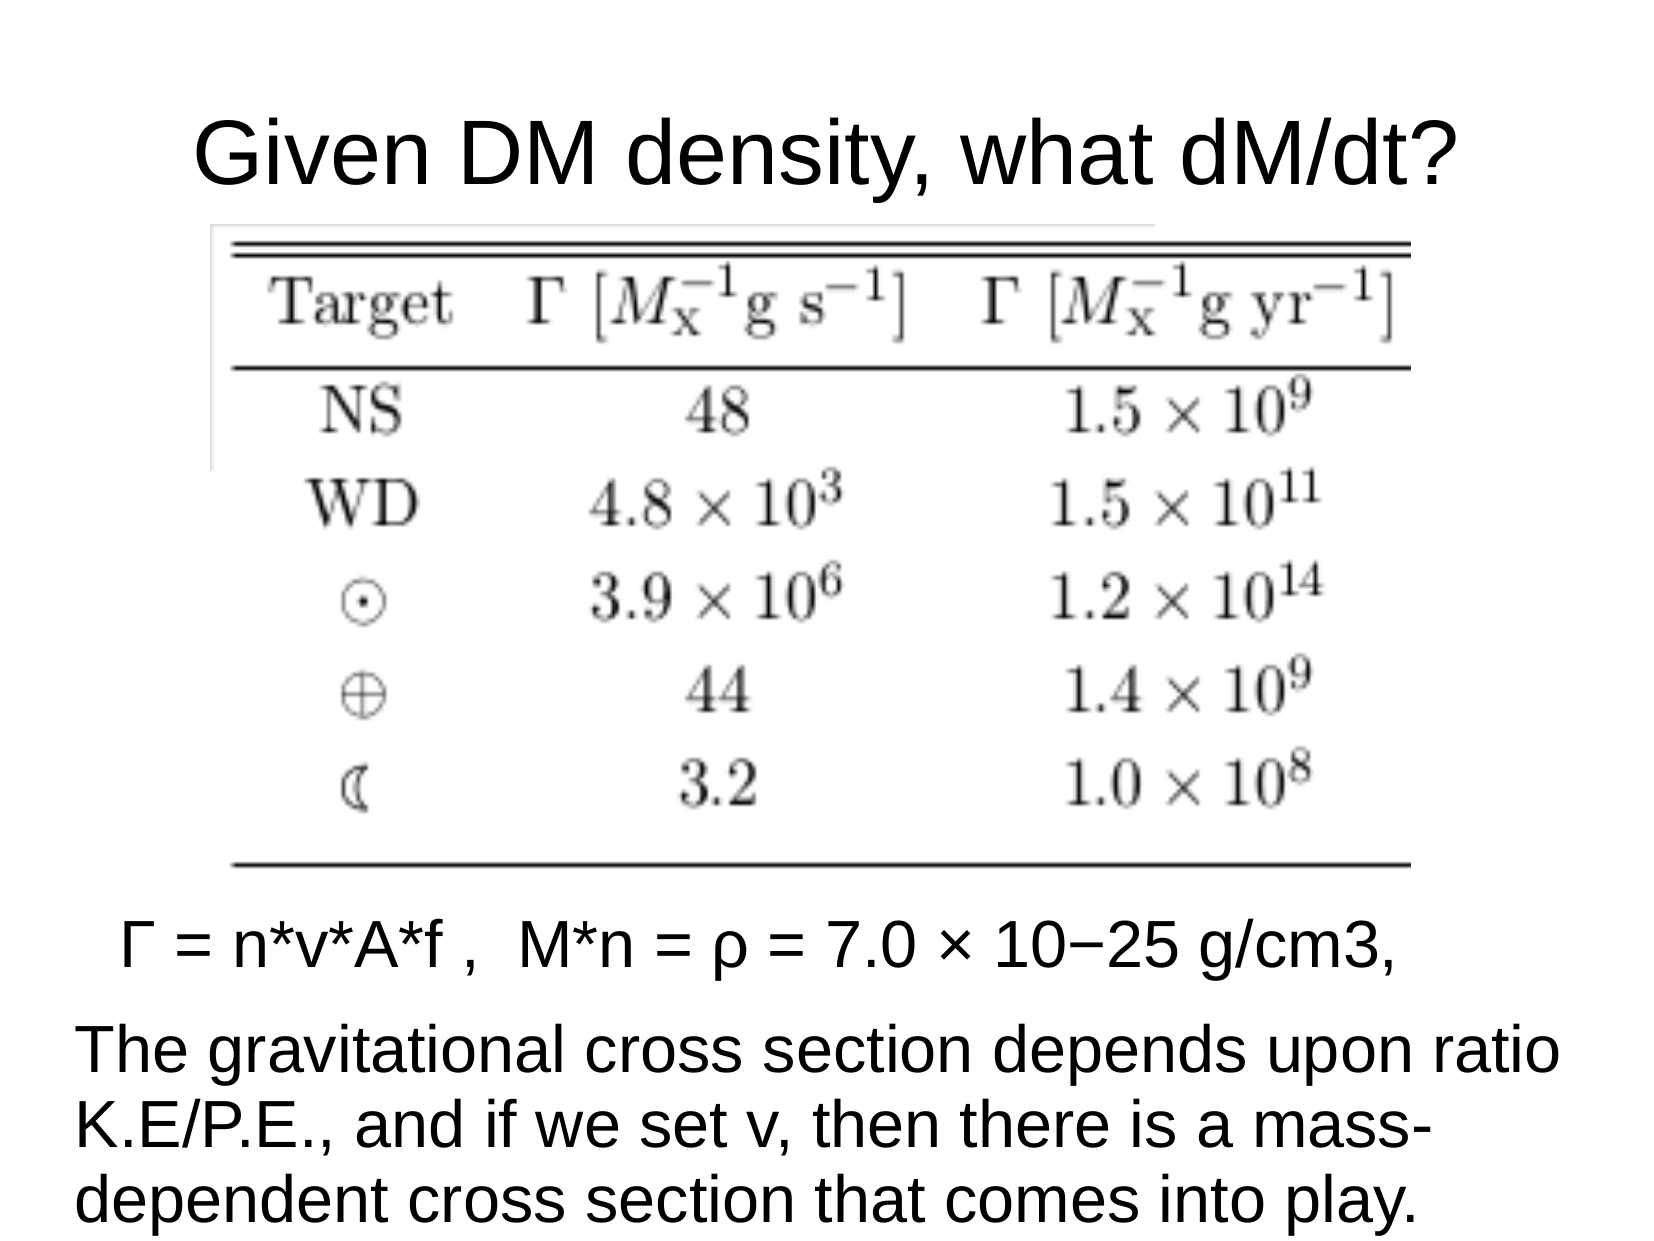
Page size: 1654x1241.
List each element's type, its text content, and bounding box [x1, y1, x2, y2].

text_box Γ = n*v*A*f , M*n = ρ = 7.0 × 10−25 g/cm3, [105, 900, 1501, 1005]
text_box The gravitational cross section depends upon ratio K.E/P.E., and if we set v, then there is a mass-dependent cross section that comes into play. [60, 1005, 1621, 1241]
picture [210, 224, 1411, 884]
title Given DM density, what dM/dt? [82, 49, 1571, 257]
